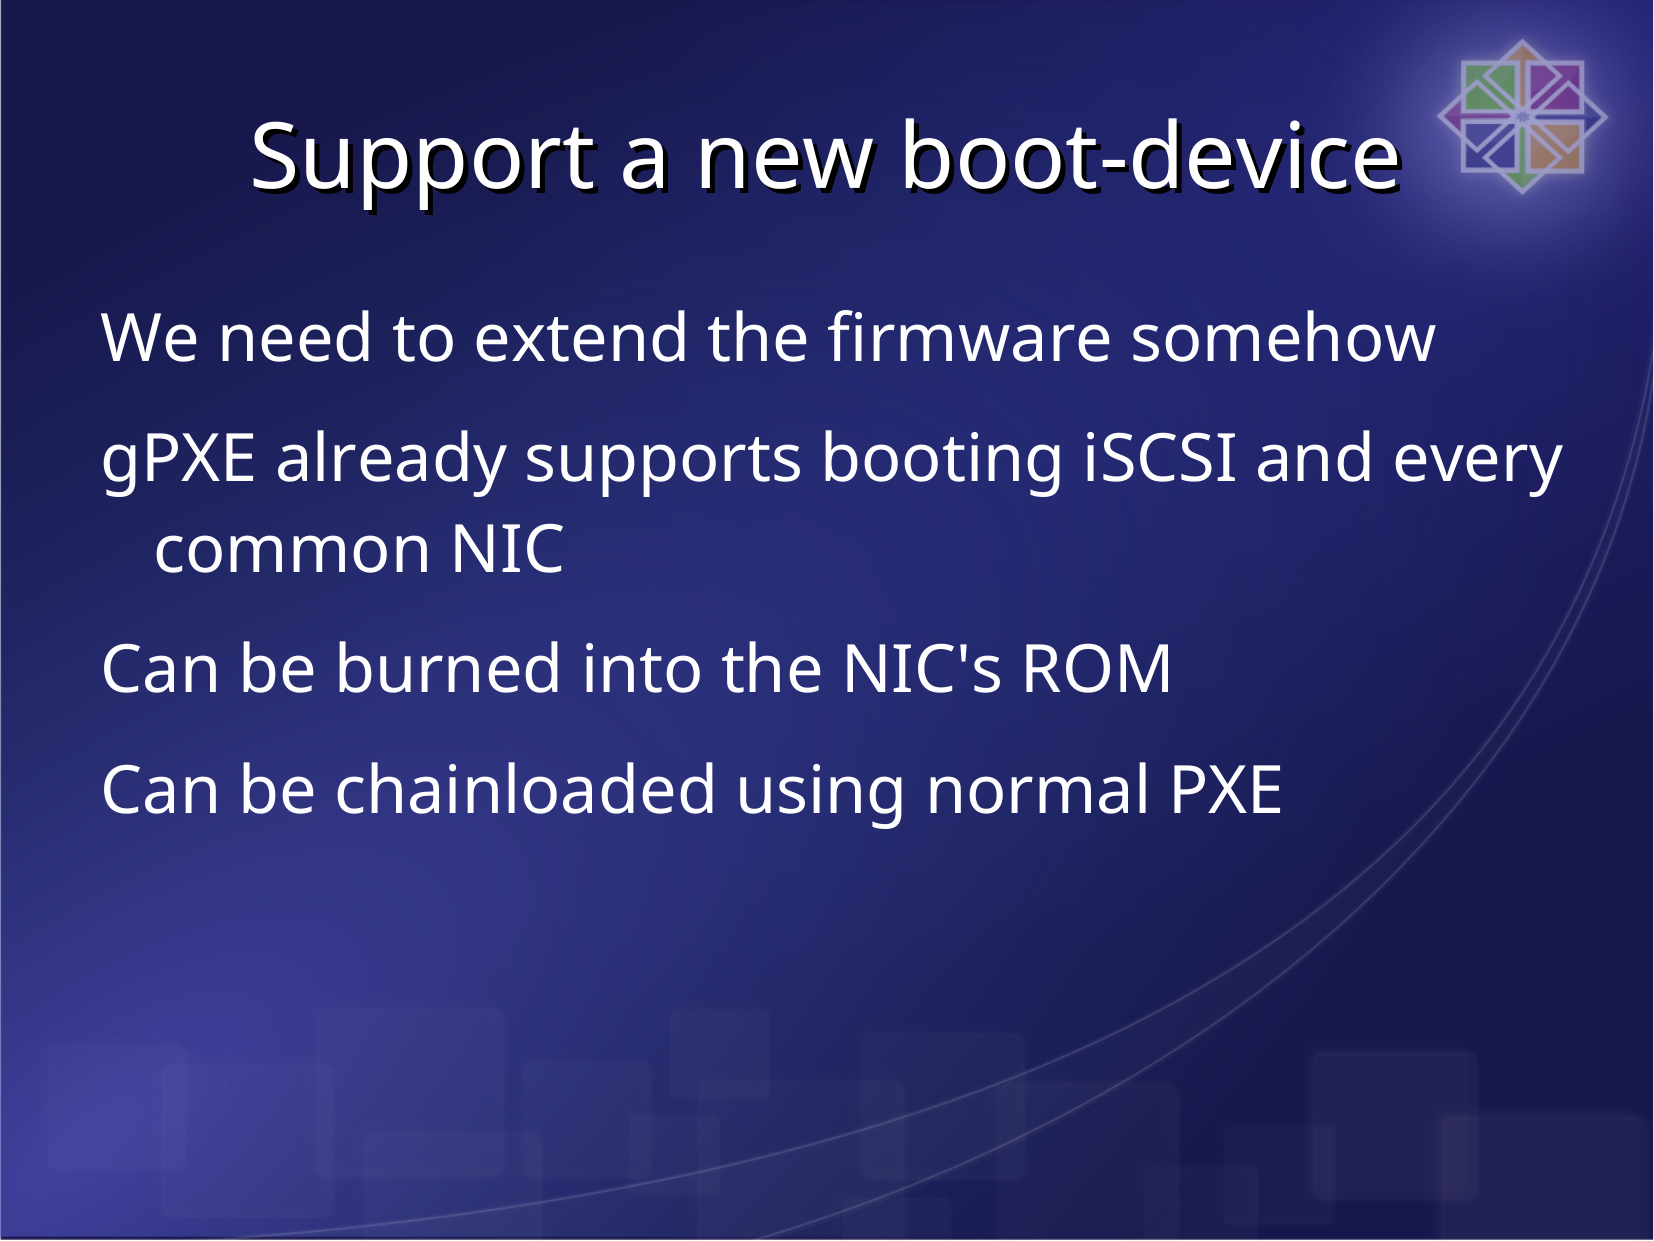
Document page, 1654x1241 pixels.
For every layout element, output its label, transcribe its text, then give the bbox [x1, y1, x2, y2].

title Support a new boot-device [82, 56, 1571, 250]
picture [0, 0, 1654, 1241]
list We need to extend the firmware somehow gPXE already supports booting iSCSI and every common NIC Can be burned into the NIC's ROM Can be chainloaded using normal PXE [82, 290, 1571, 1109]
